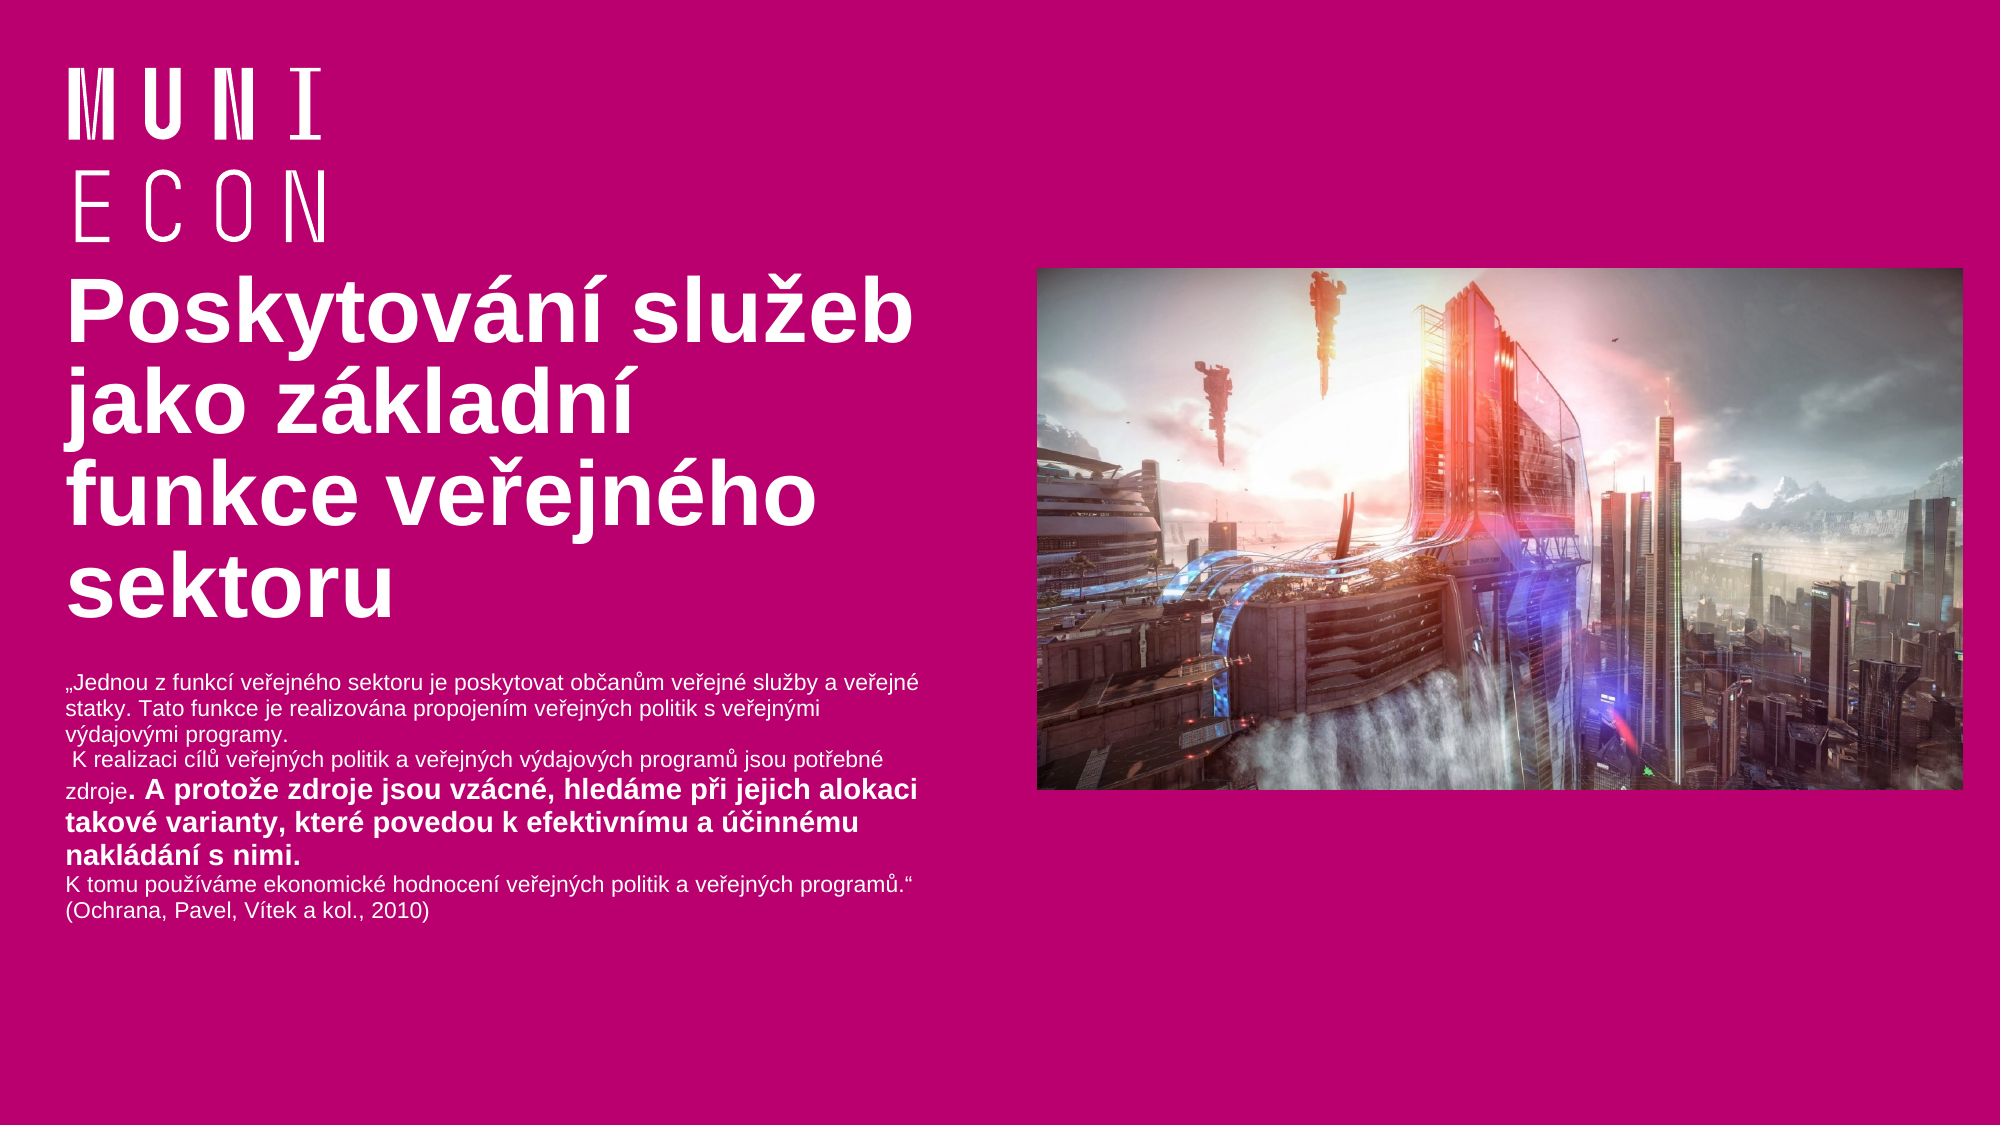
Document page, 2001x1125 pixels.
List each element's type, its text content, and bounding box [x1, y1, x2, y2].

subtitle „Jednou z funkcí veřejného sektoru je poskytovat občanům veřejné služby a veřejné statky. Tato funkce je realizována propojením veřejných politik s veřejnými výdajovými programy. K realizaci cílů veřejných politik a veřejných výdajových programů jsou potřebné zdroje. A protože zdroje jsou vzácné, hledáme při jejich alokaci takové varianty, které povedou k efektivnímu a účinnému nakládání s nimi. K tomu používáme ekonomické hodnocení veřejných politik a veřejných programů.“ (Ochrana, Pavel, Vítek a kol., 2010) [65, 642, 927, 963]
title Poskytování služeb jako základní funkce veřejného sektoru [65, 268, 927, 462]
picture [1037, 268, 1963, 790]
